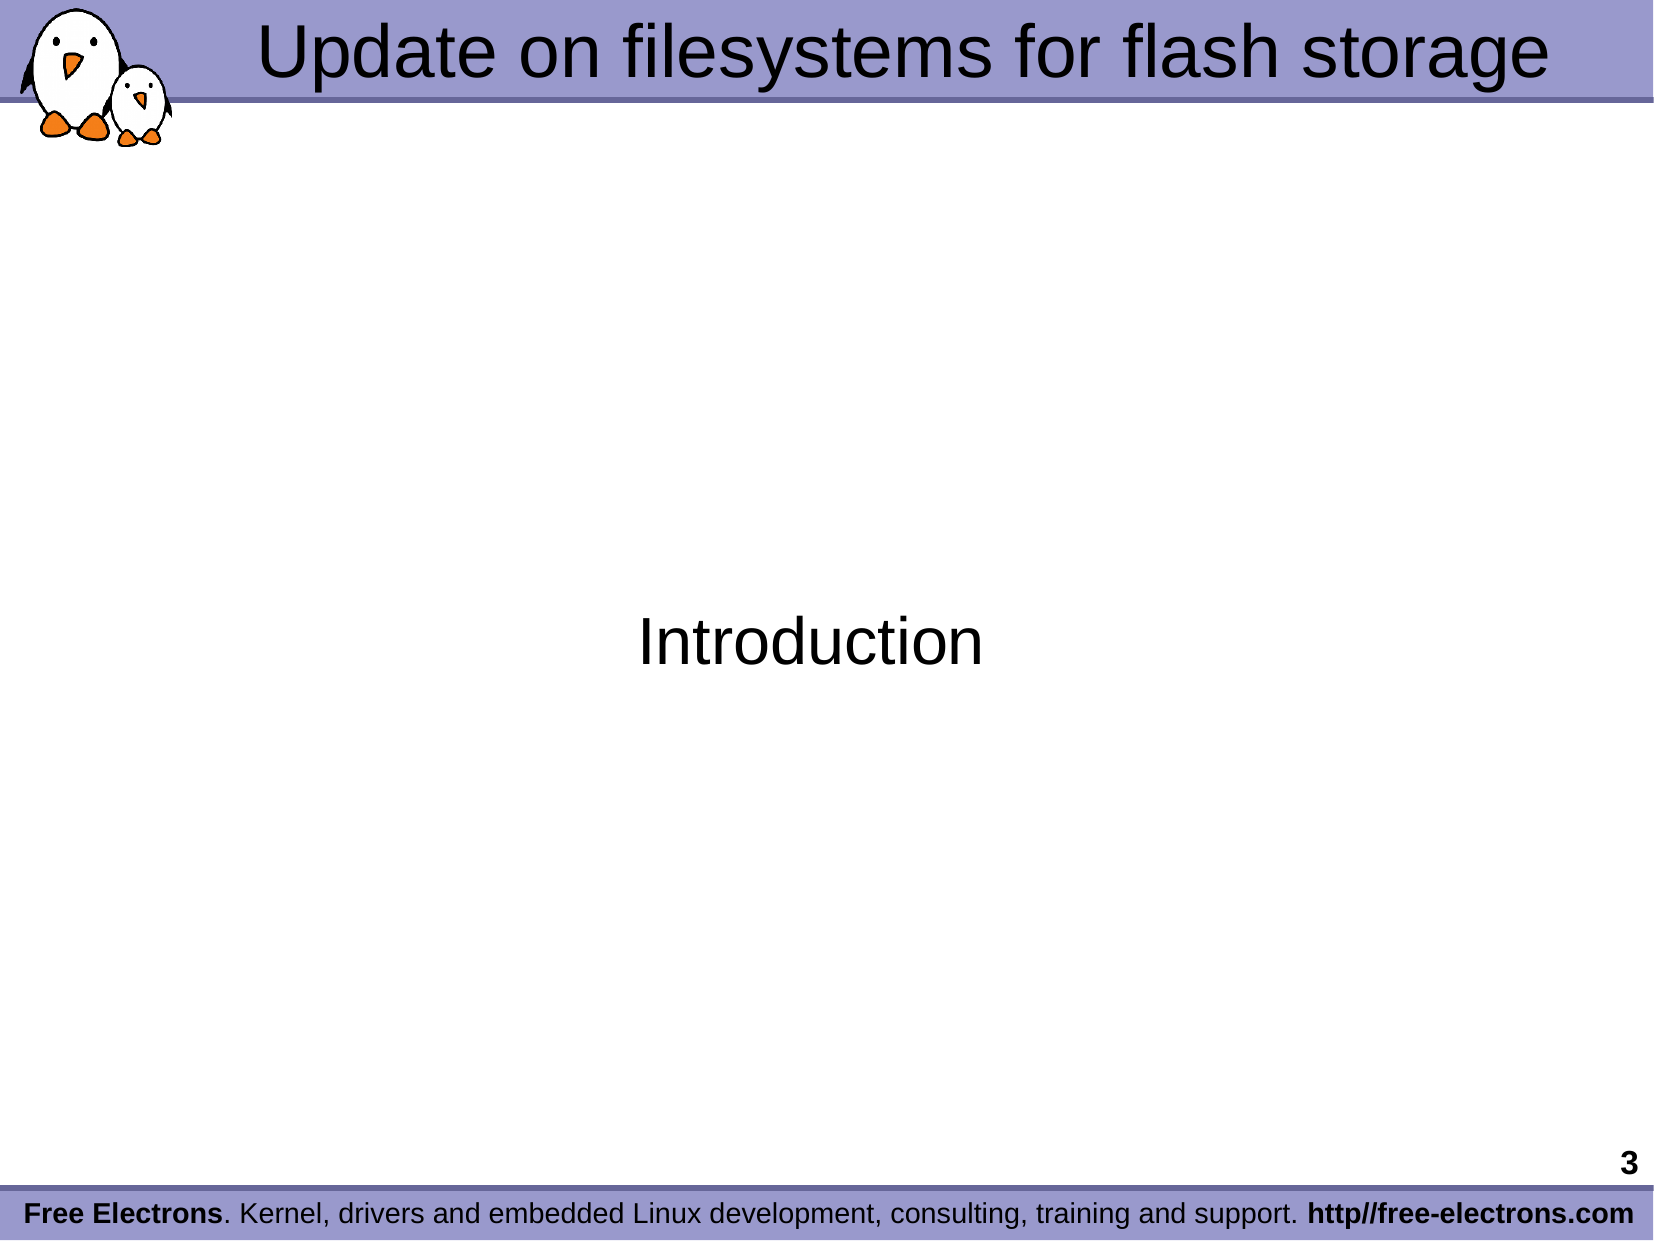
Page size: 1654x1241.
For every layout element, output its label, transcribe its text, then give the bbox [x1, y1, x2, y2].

picture [20, 8, 172, 147]
subtitle Introduction [105, 216, 1518, 1066]
title Update on filesystems for flash storage [178, 4, 1631, 98]
